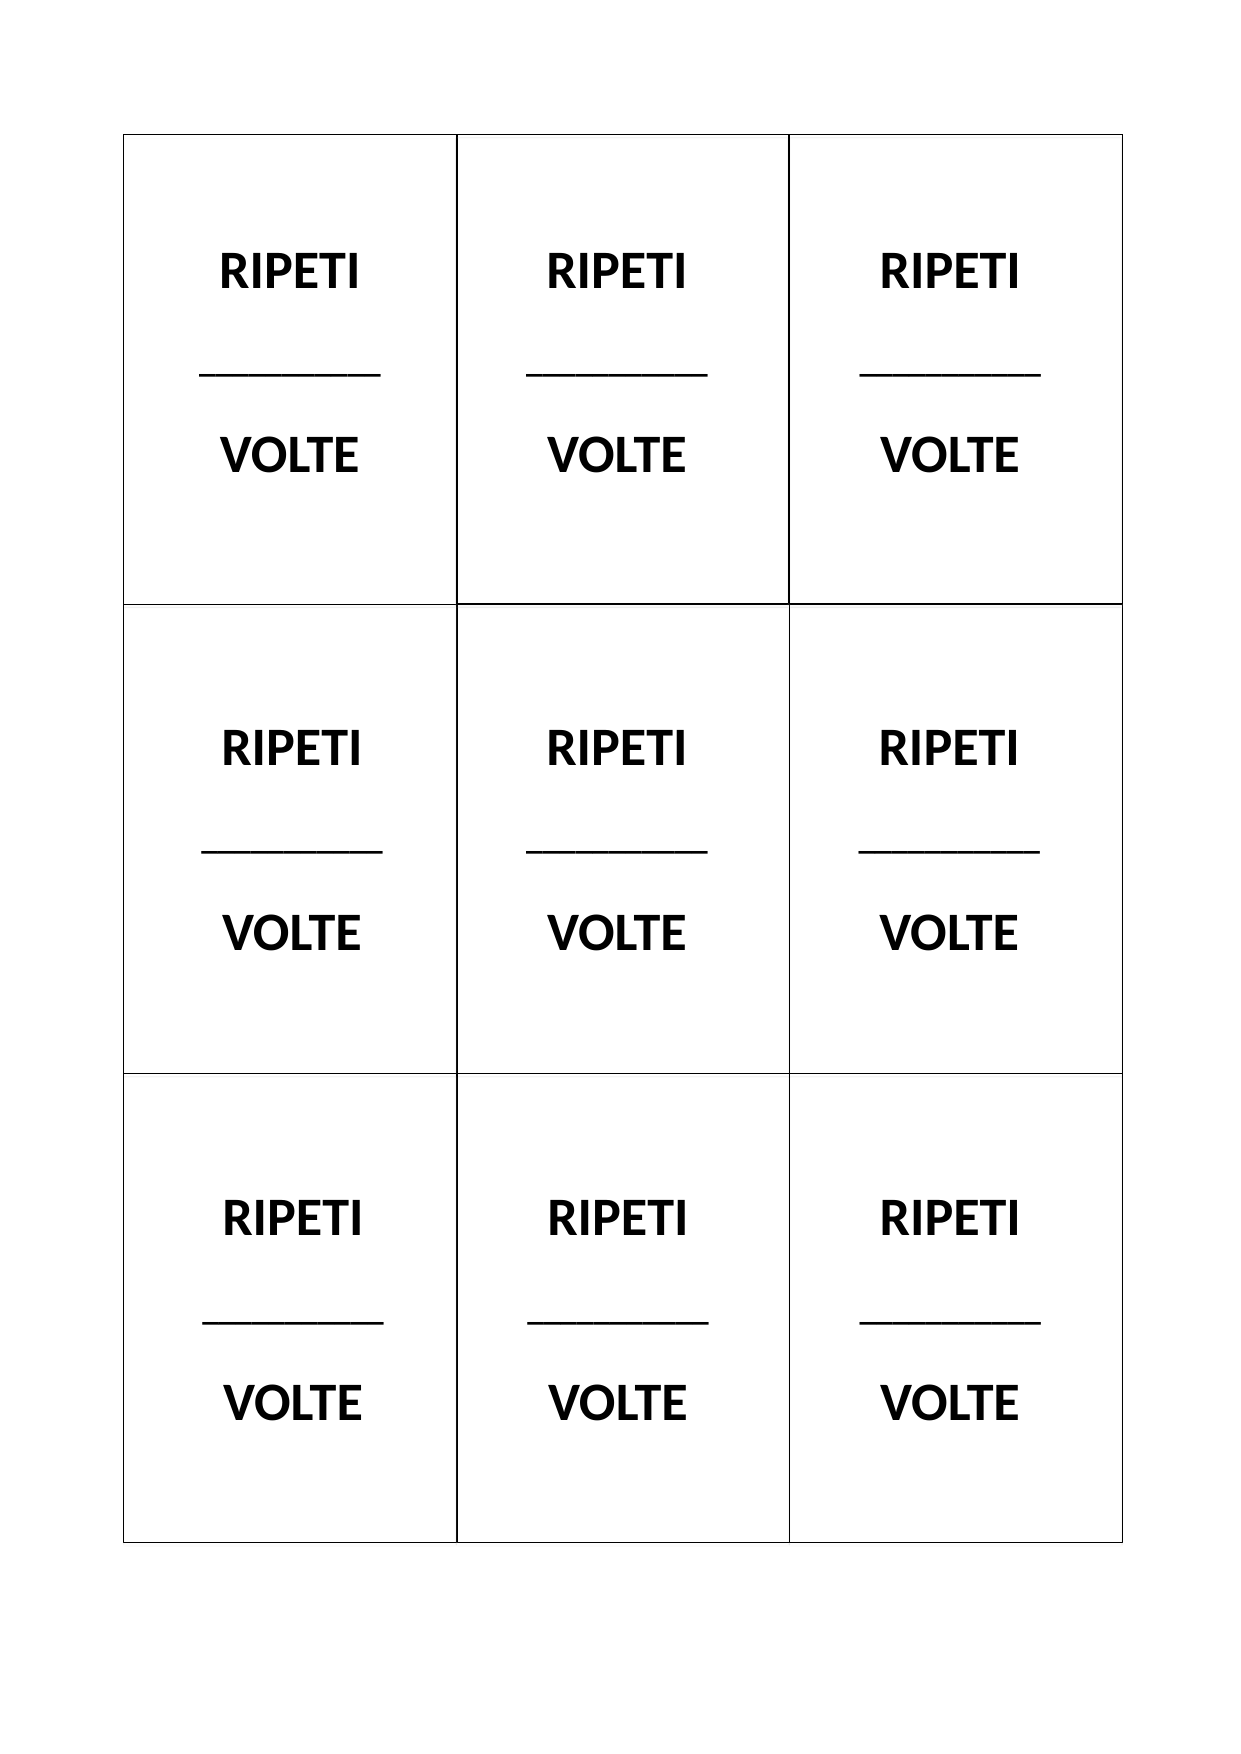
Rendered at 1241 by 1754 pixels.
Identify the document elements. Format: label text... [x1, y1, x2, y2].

text_box RIPETI ___________ VOLTE [133, 703, 451, 969]
text_box RIPETI ___________ VOLTE [791, 226, 1109, 492]
text_box RIPETI ___________ VOLTE [134, 1174, 452, 1439]
text_box RIPETI ___________ VOLTE [459, 1174, 777, 1439]
text_box RIPETI ___________ VOLTE [131, 226, 449, 492]
text_box RIPETI ___________ VOLTE [790, 703, 1108, 969]
text_box RIPETI ___________ VOLTE [791, 1174, 1109, 1439]
text_box RIPETI ___________ VOLTE [458, 226, 776, 492]
text_box RIPETI ___________ VOLTE [458, 703, 776, 969]
